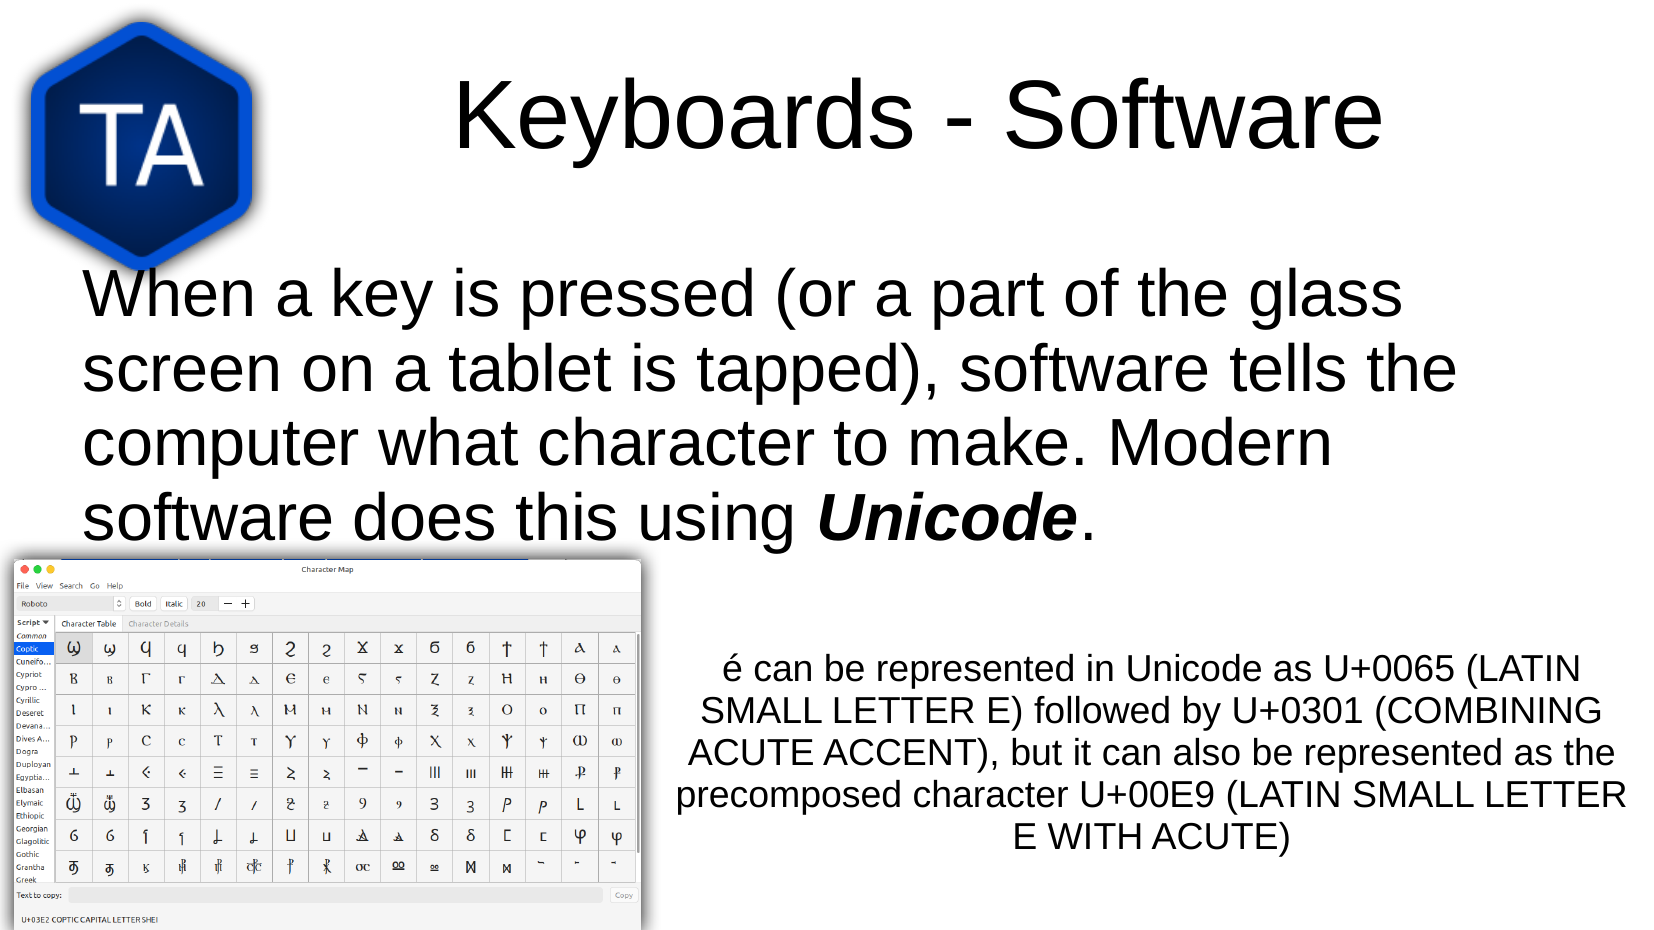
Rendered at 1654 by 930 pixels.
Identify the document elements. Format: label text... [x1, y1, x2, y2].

list When a key is pressed (or a part of the glass screen on a tablet is tapped), software tells the computer what character to make. Modern software does this using Unicode. [82, 255, 1571, 757]
title Keyboards - Software [268, 37, 1571, 193]
text_box é can be represented in Unicode as U+0065 (LATIN SMALL LETTER E) followed by U+0301 (COMBINING ACUTE ACCENT), but it can also be represented as the precomposed character U+00E9 (LATIN SMALL LETTER E WITH ACUTE) [660, 626, 1643, 878]
picture [14, 559, 641, 930]
picture [31, 22, 252, 271]
